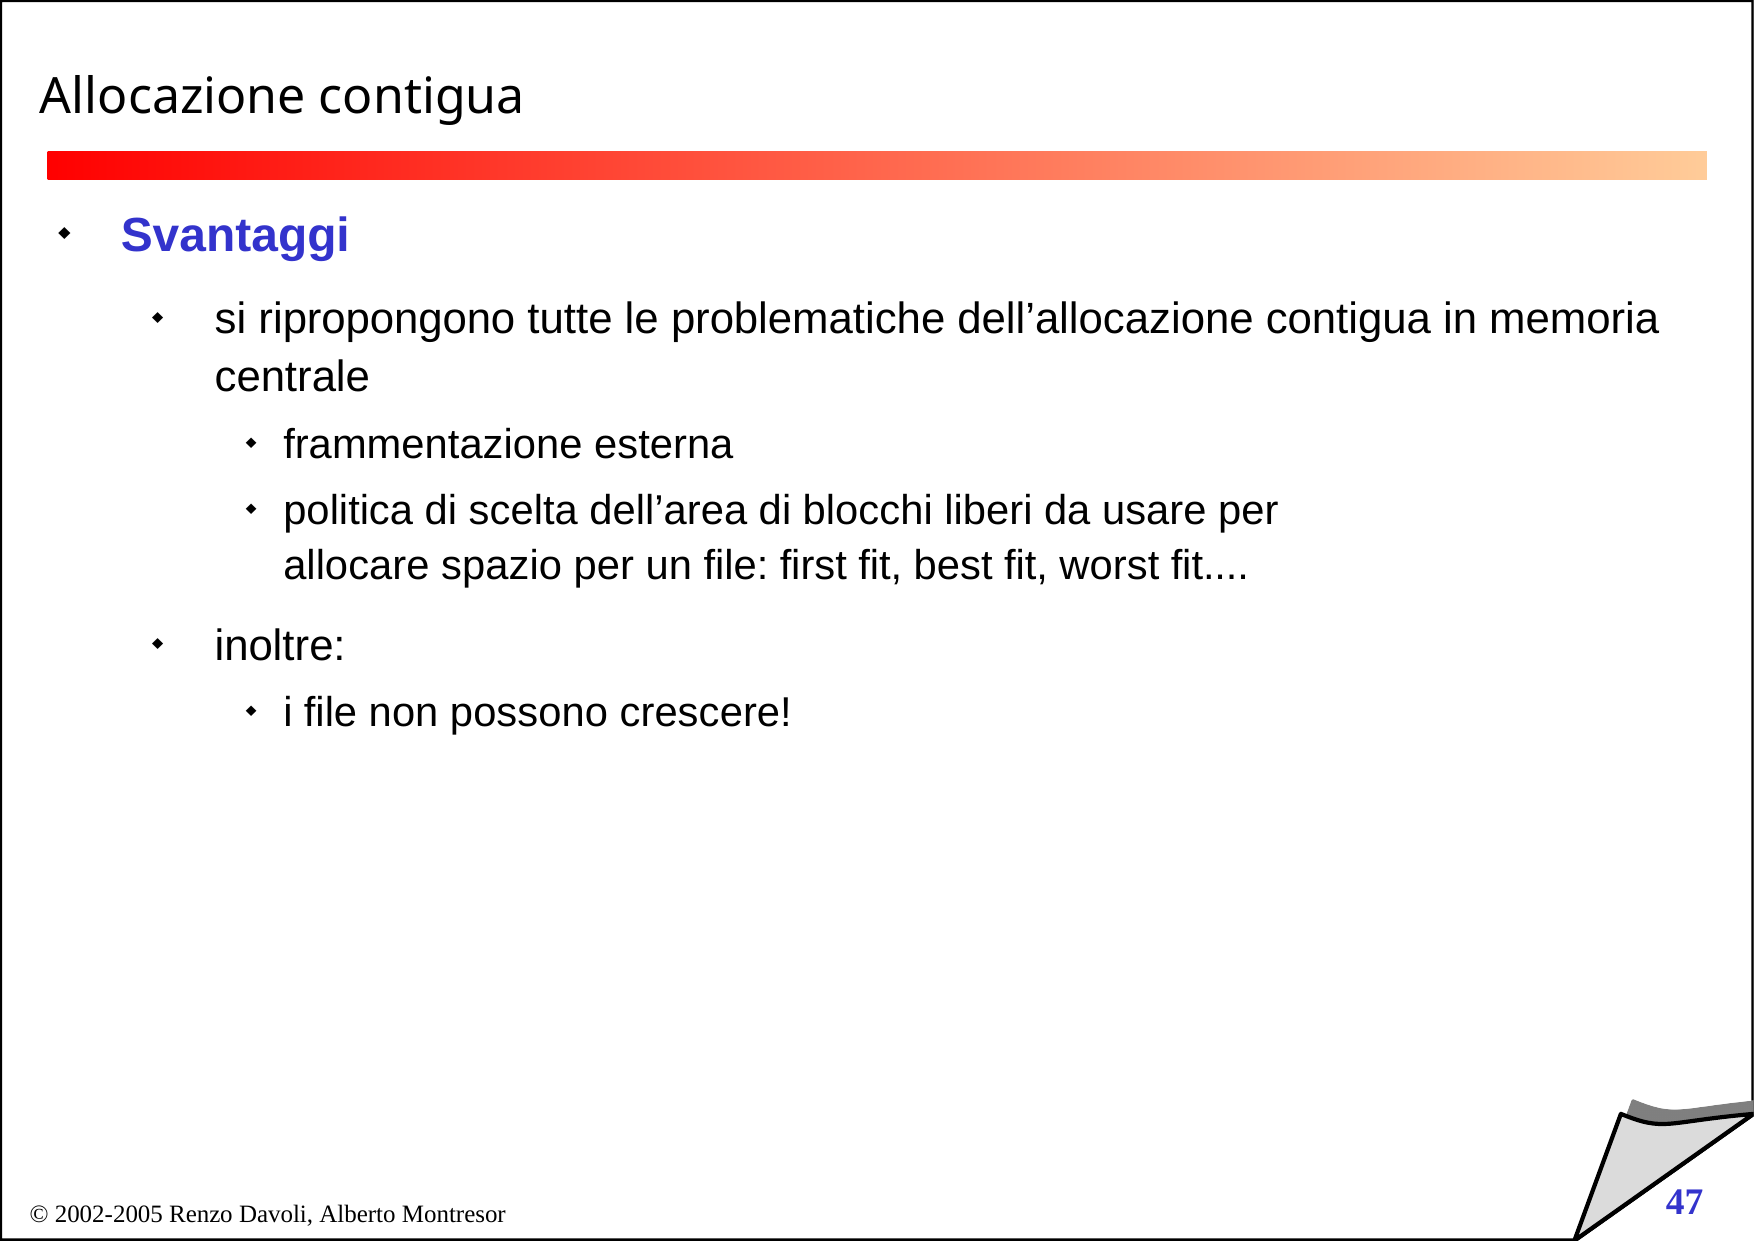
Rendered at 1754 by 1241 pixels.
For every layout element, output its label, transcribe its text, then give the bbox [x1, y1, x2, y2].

list Svantaggi si ripropongono tutte le problematiche dell’allocazione contigua in memoria centrale frammentazione esterna politica di scelta dell’area di blocchi liberi da usare per allocare spazio per un file: first fit, best fit, worst fit.... inoltre: i file non possono crescere! [58, 206, 1695, 900]
title Allocazione contigua [40, 49, 1713, 144]
text_box 9 [1469, 152, 1474, 179]
